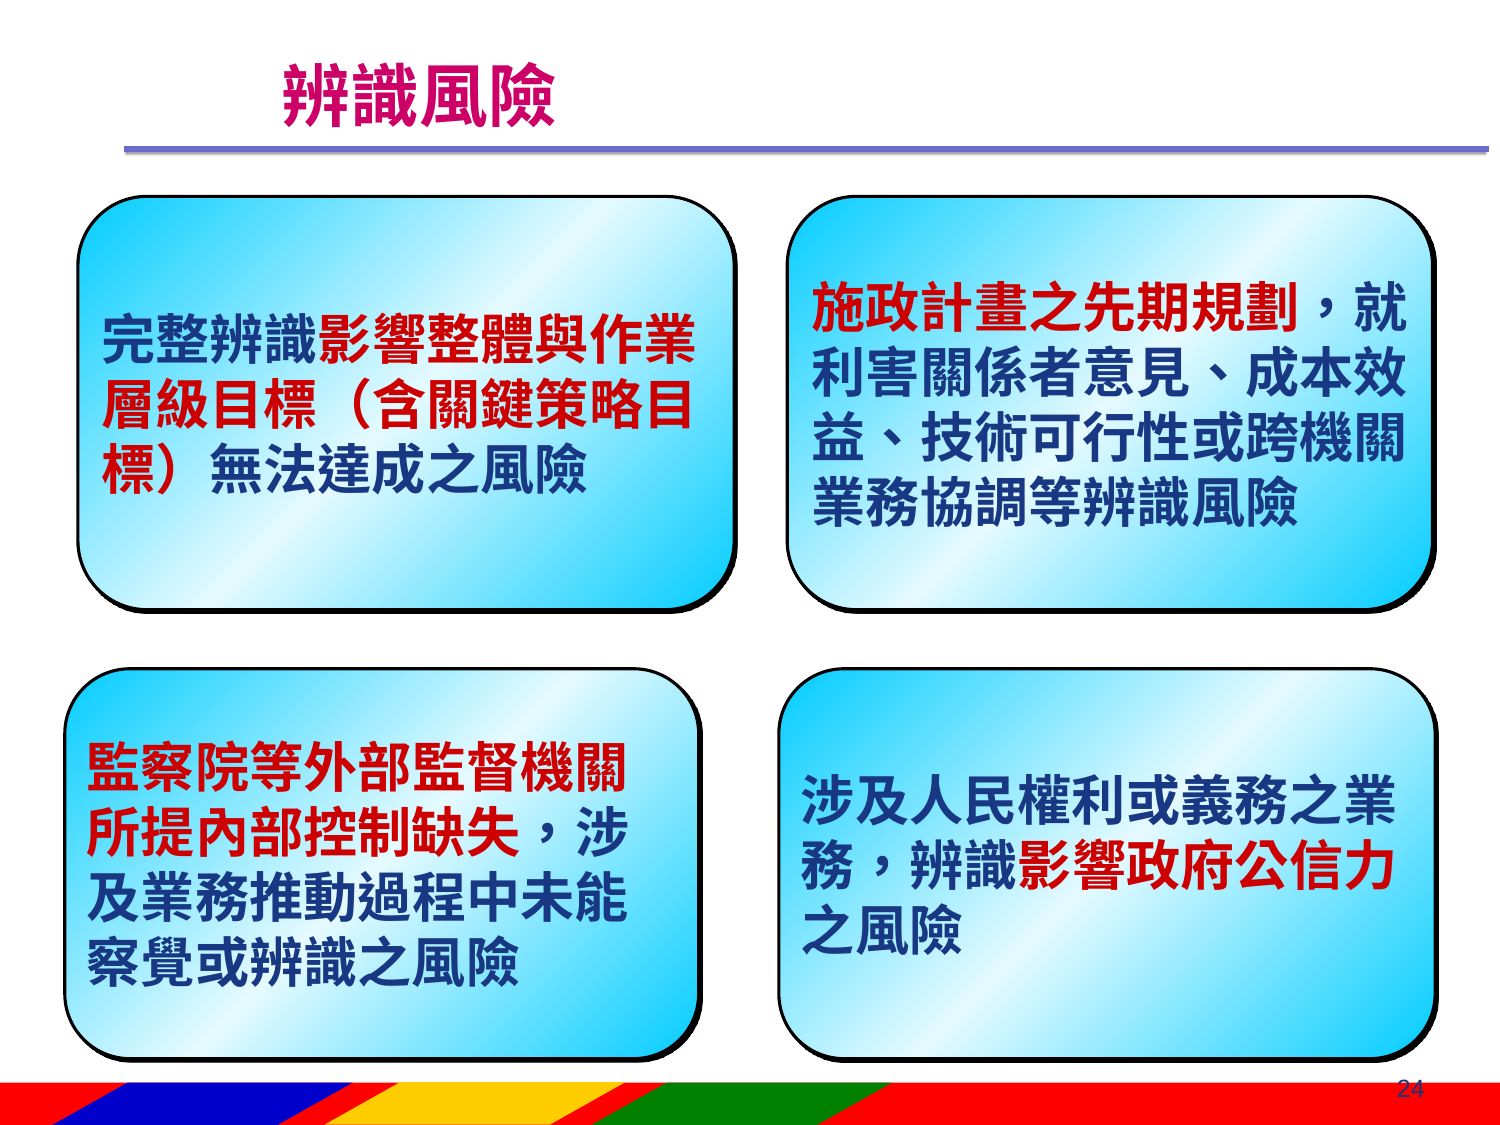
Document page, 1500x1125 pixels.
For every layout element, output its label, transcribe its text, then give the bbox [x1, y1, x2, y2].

text_box 施政計畫之先期規劃，就利害關係者意見、成本效益、技術可行性或跨機關業務協調等辨識風險 [787, 196, 1433, 610]
text_box 完整辨識影響整體與作業層級目標（含關鍵策略目標）無法達成之風險 [77, 196, 735, 610]
text_box <編號> [1299, 1042, 1426, 1103]
text_box 辨識風險 [267, 0, 939, 187]
text_box 監察院等外部監督機關所提內部控制缺失，涉及業務推動過程中未能察覺或辨識之風險 [64, 668, 699, 1059]
text_box 涉及人民權利或義務之業務，辨識影響政府公信力之風險 [778, 668, 1436, 1059]
